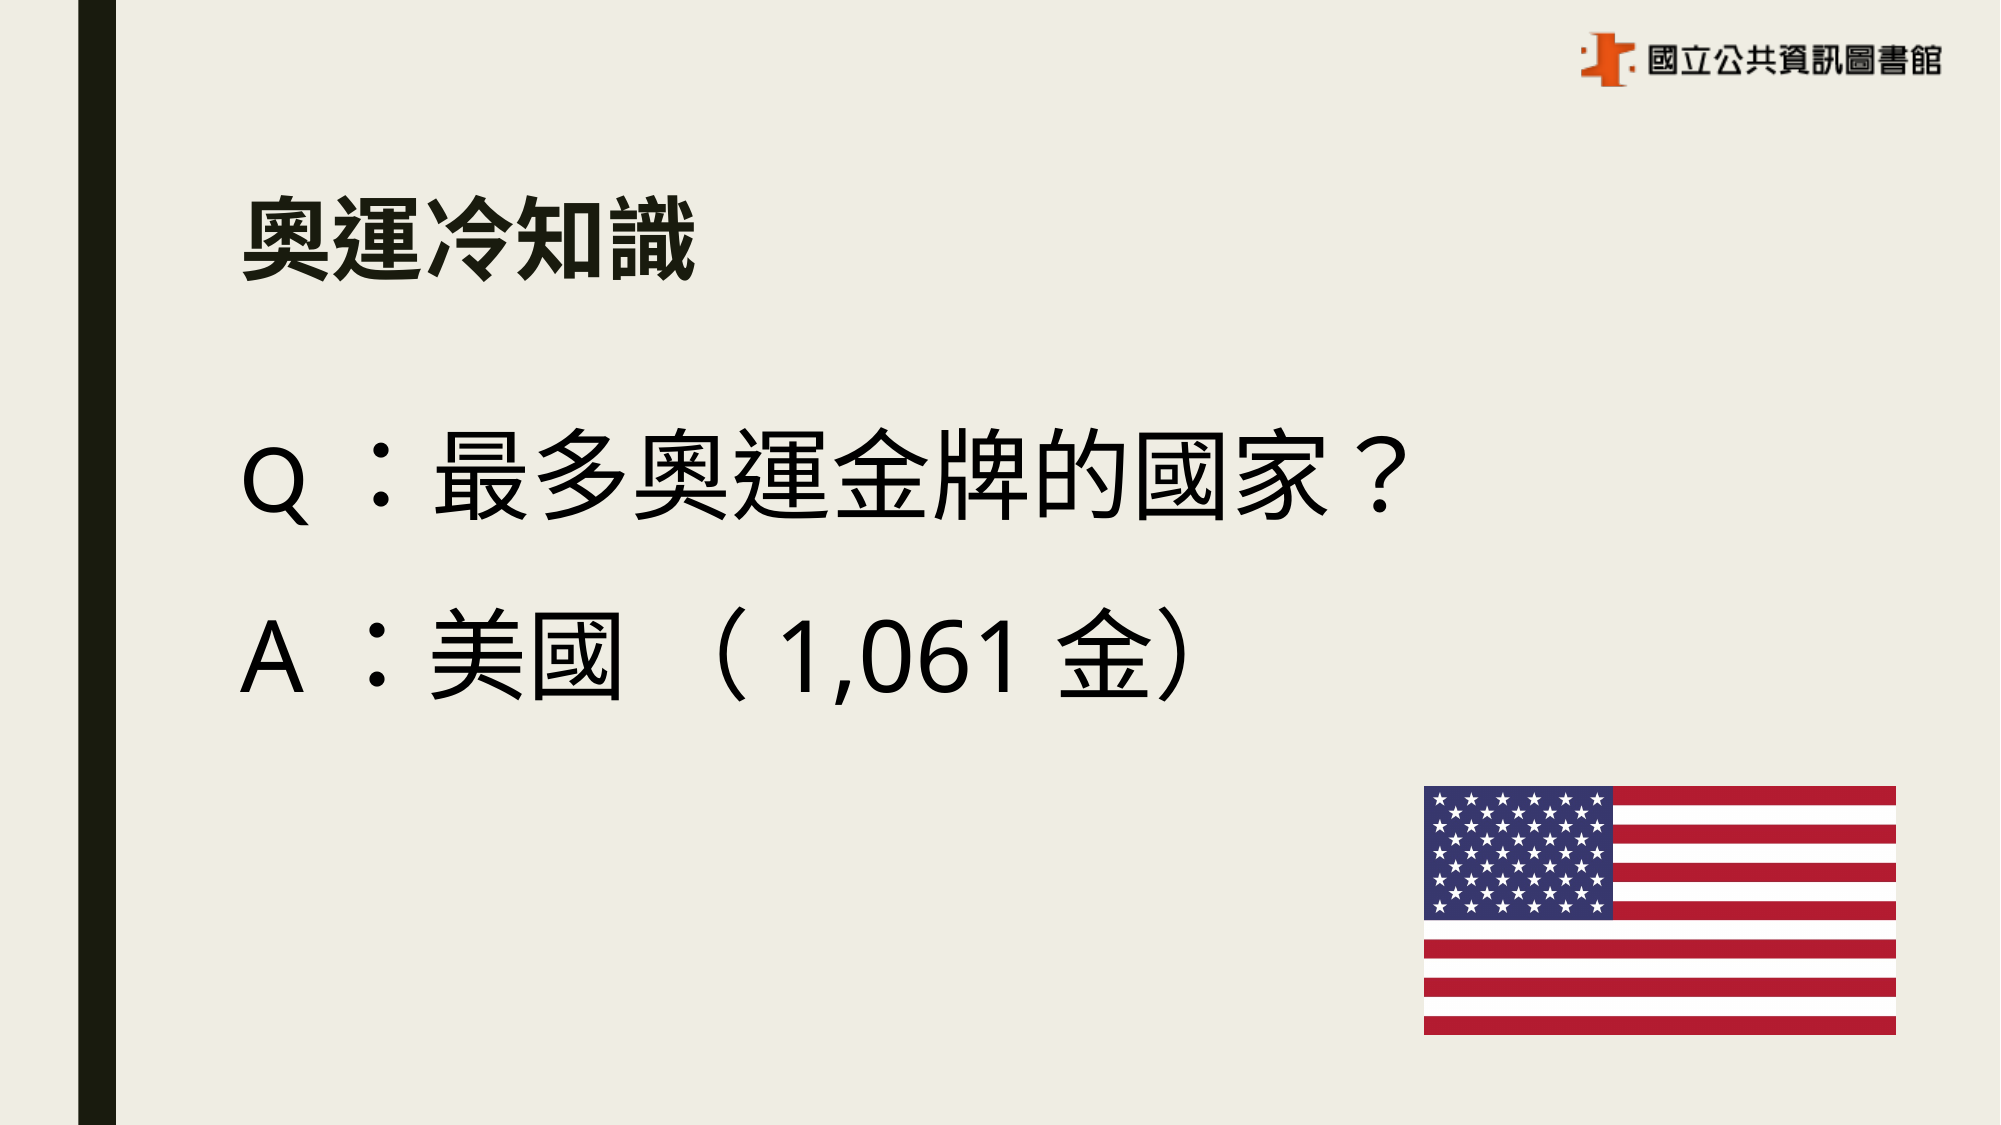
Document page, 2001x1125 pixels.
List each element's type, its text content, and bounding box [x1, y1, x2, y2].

picture [1571, 26, 1951, 93]
picture [1424, 786, 1896, 1036]
text_box Q：最多奧運金牌的國家？ A：美國 （1,061金） [225, 345, 1950, 720]
title 奧運冷知識 [225, 64, 1951, 308]
